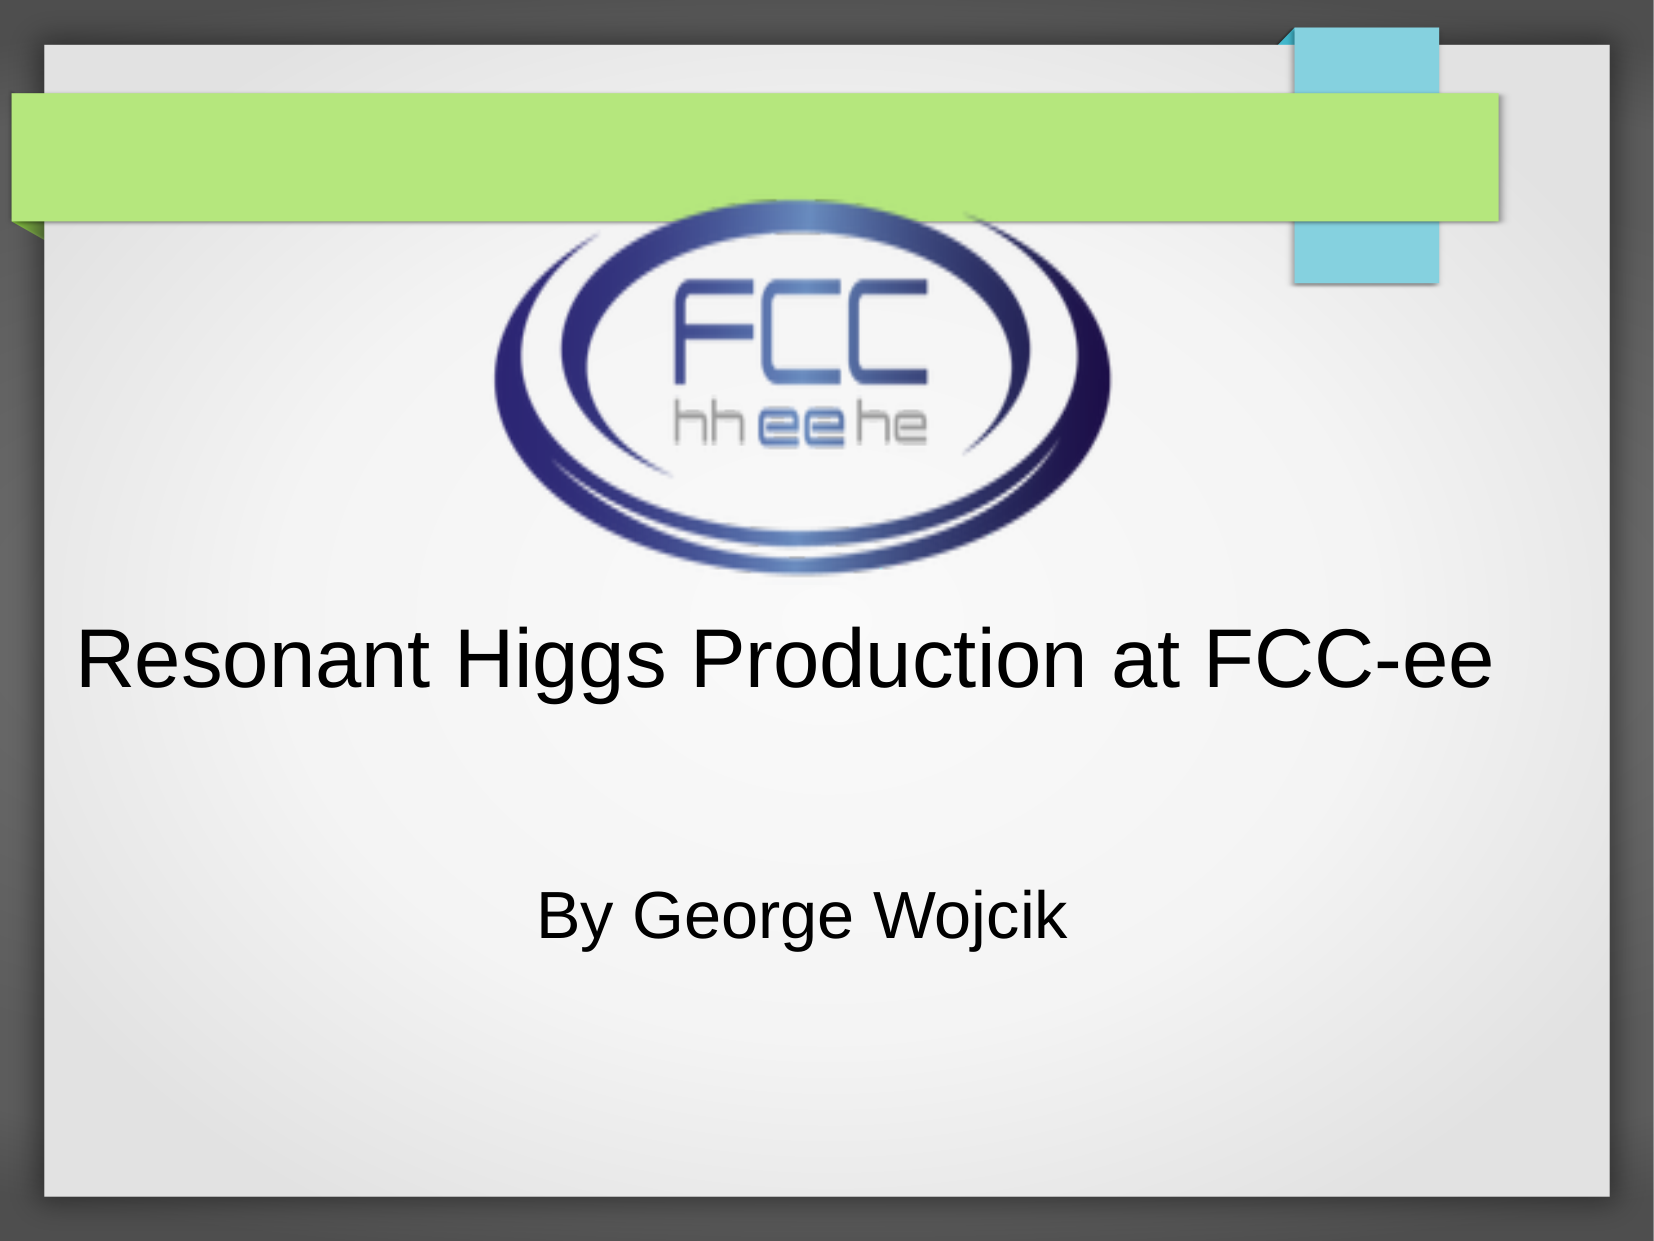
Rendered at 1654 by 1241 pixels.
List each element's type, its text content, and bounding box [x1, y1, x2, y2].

picture [0, 0, 1654, 1241]
title Resonant Higgs Production at FCC-ee [75, 555, 1564, 763]
subtitle By George Wojcik [390, 825, 1216, 1006]
